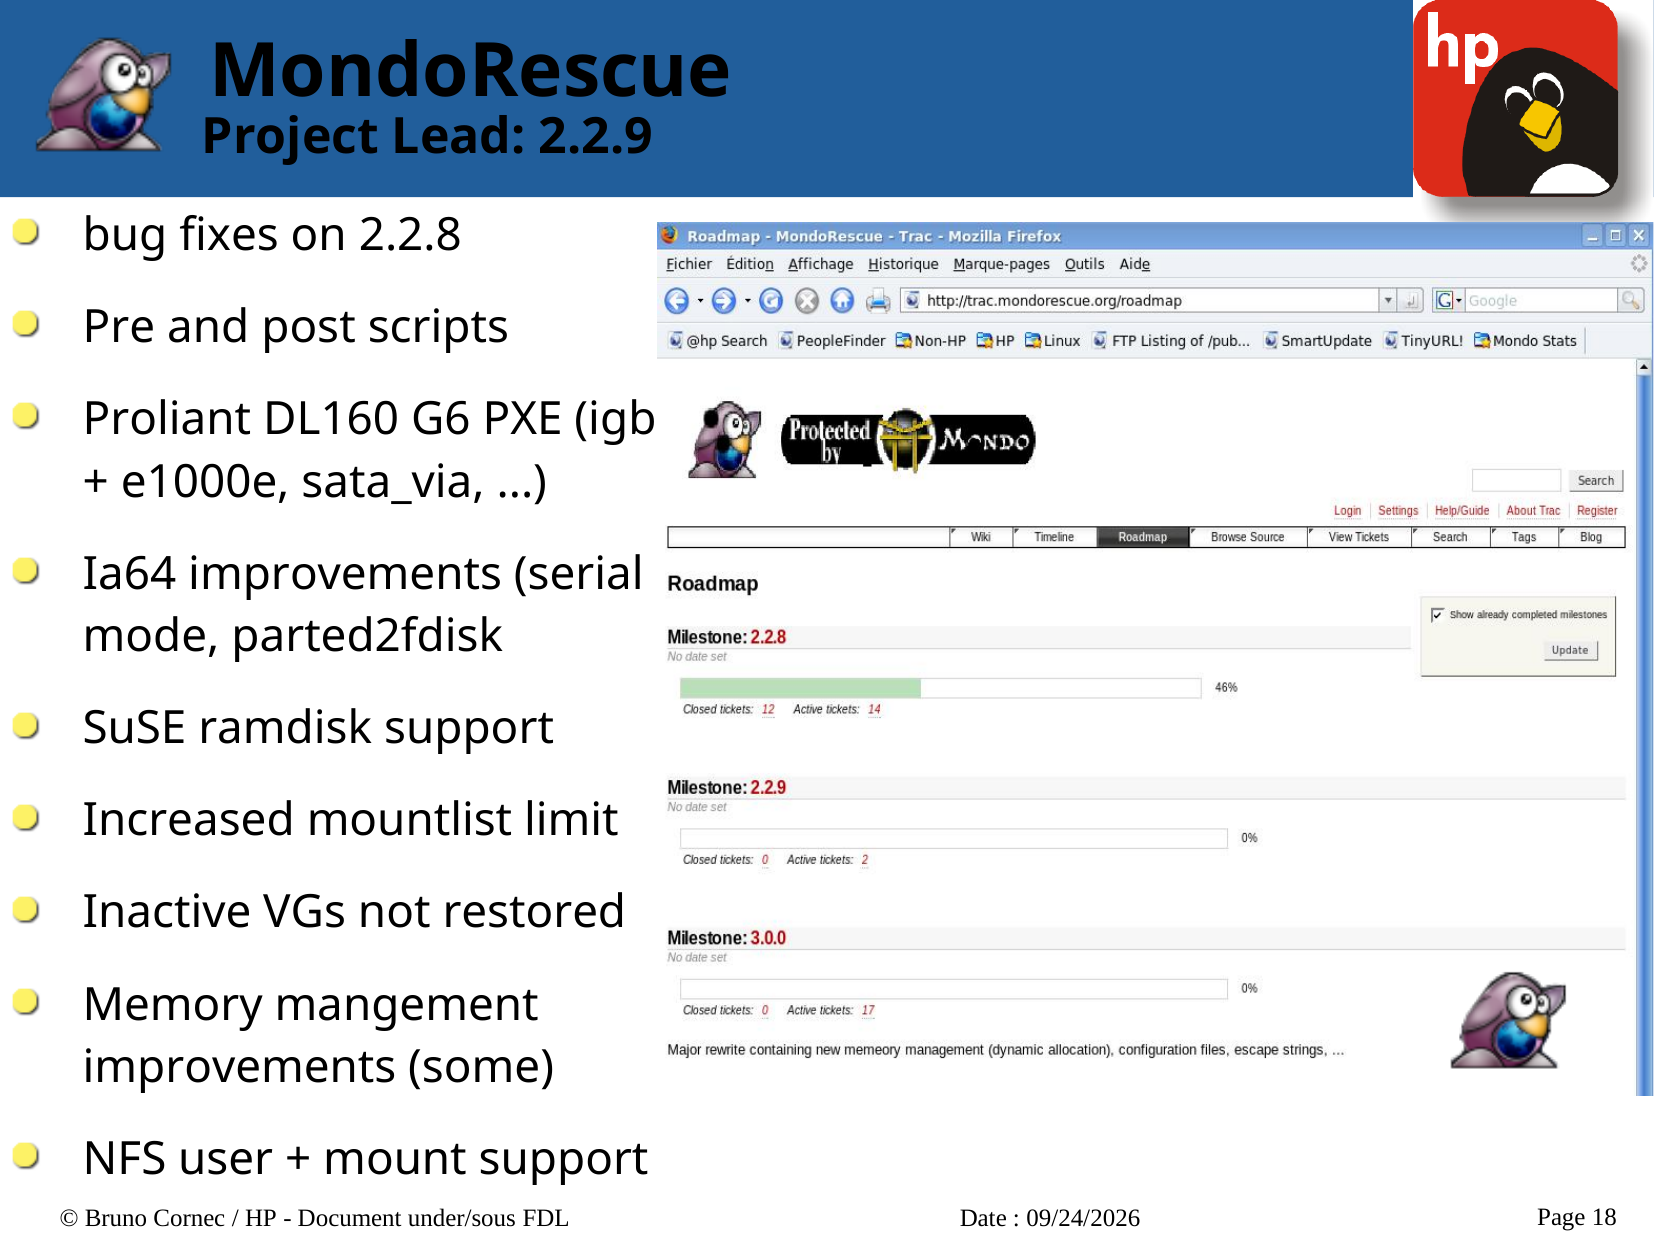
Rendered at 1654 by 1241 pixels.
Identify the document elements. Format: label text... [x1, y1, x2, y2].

list bug fixes on 2.2.8 Pre and post scripts Proliant DL160 G6 PXE (igb + e1000e, sata_via, ...) Ia64 improvements (serial mode, parted2fdisk SuSE ramdisk support Increased mountlist limit Inactive VGs not restored Memory mangement improvements (some) NFS user + mount support [0, 201, 666, 1184]
picture [0, 0, 211, 199]
title Project Lead: 2.2.9 [201, 32, 1191, 241]
picture [657, 0, 1654, 1109]
